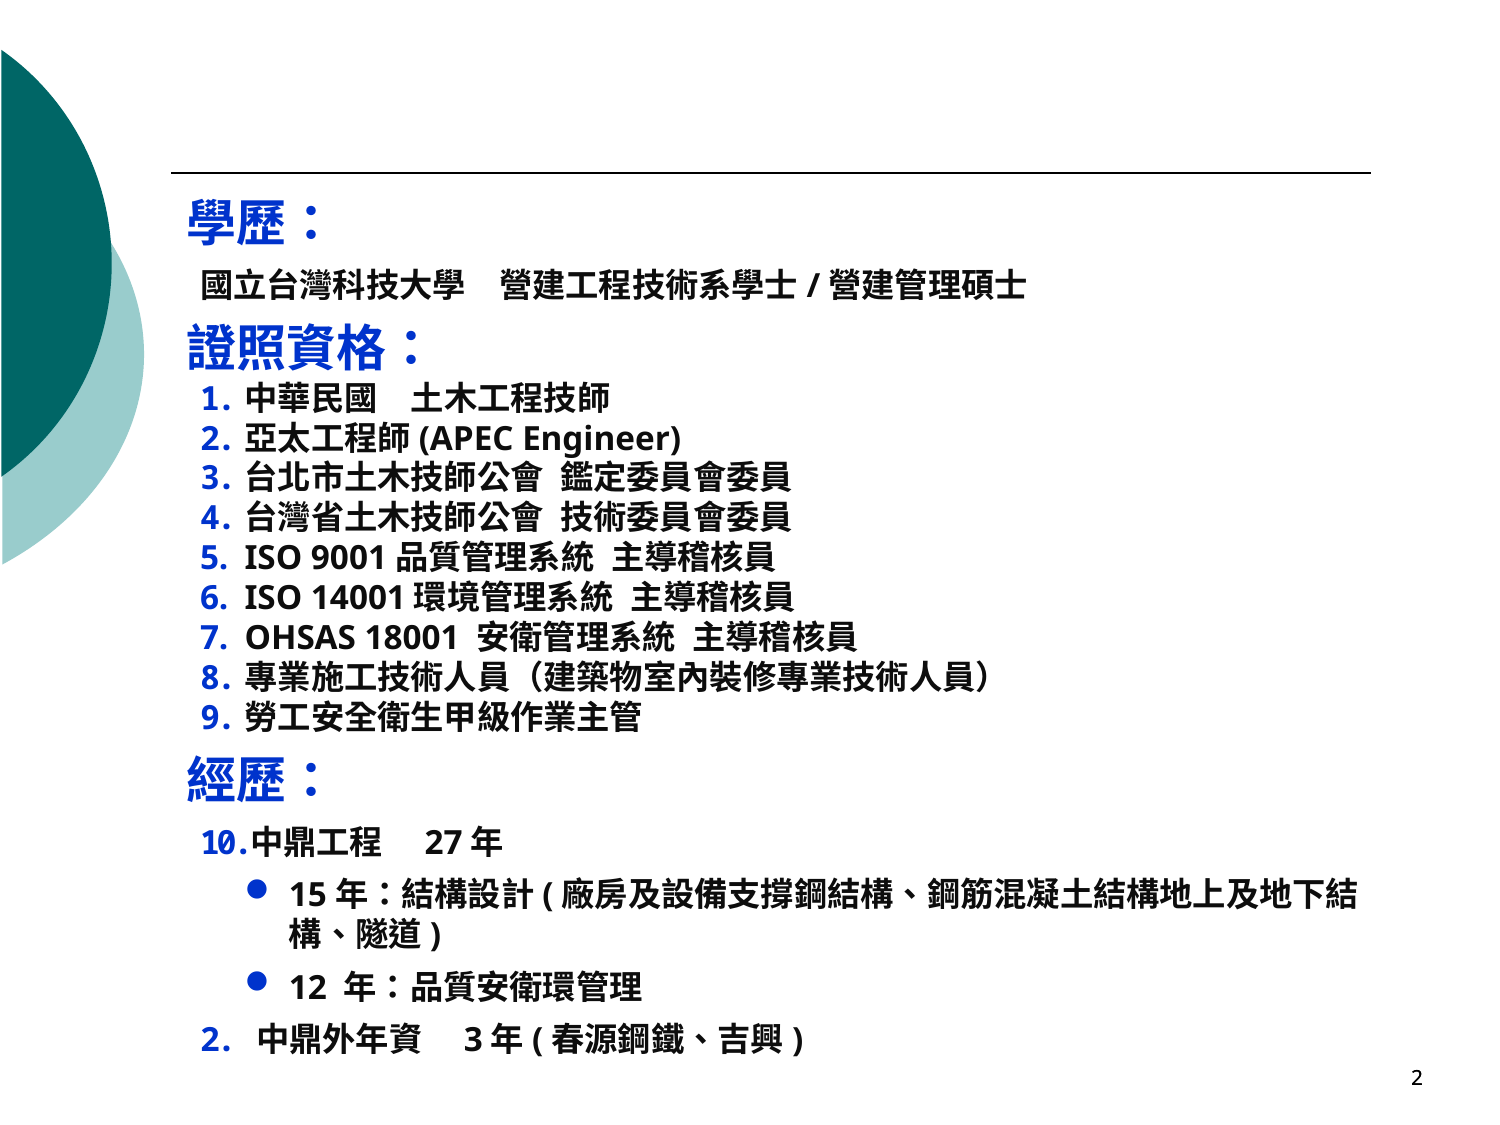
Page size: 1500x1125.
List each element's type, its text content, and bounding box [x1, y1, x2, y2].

text_box 學歷： 國立台灣科技大學 營建工程技術系學士/營建管理碩士 證照資格： 中華民國 土木工程技師 亞太工程師(APEC Engineer) 台北市土木技師公會 鑑定委員會委員 台灣省土木技師公會 技術委員會委員 ISO 9001品質管理系統 主導稽核員 ISO 14001環境管理系統 主導稽核員 OHSAS 18001 安衛管理系統 主導稽核員 專業施工技術人員（建築物室內裝修專業技術人員） 勞工安全衛生甲級作業主管 經歷： 中鼎工程 27年 15年：結構設計(廠房及設備支撐鋼結構、鋼筋混凝土結構地上及地下結構、隧道) 12 年：品質安衛環管理 中鼎外年資 3年(春源鋼鐵、吉興) [171, 184, 1388, 1094]
